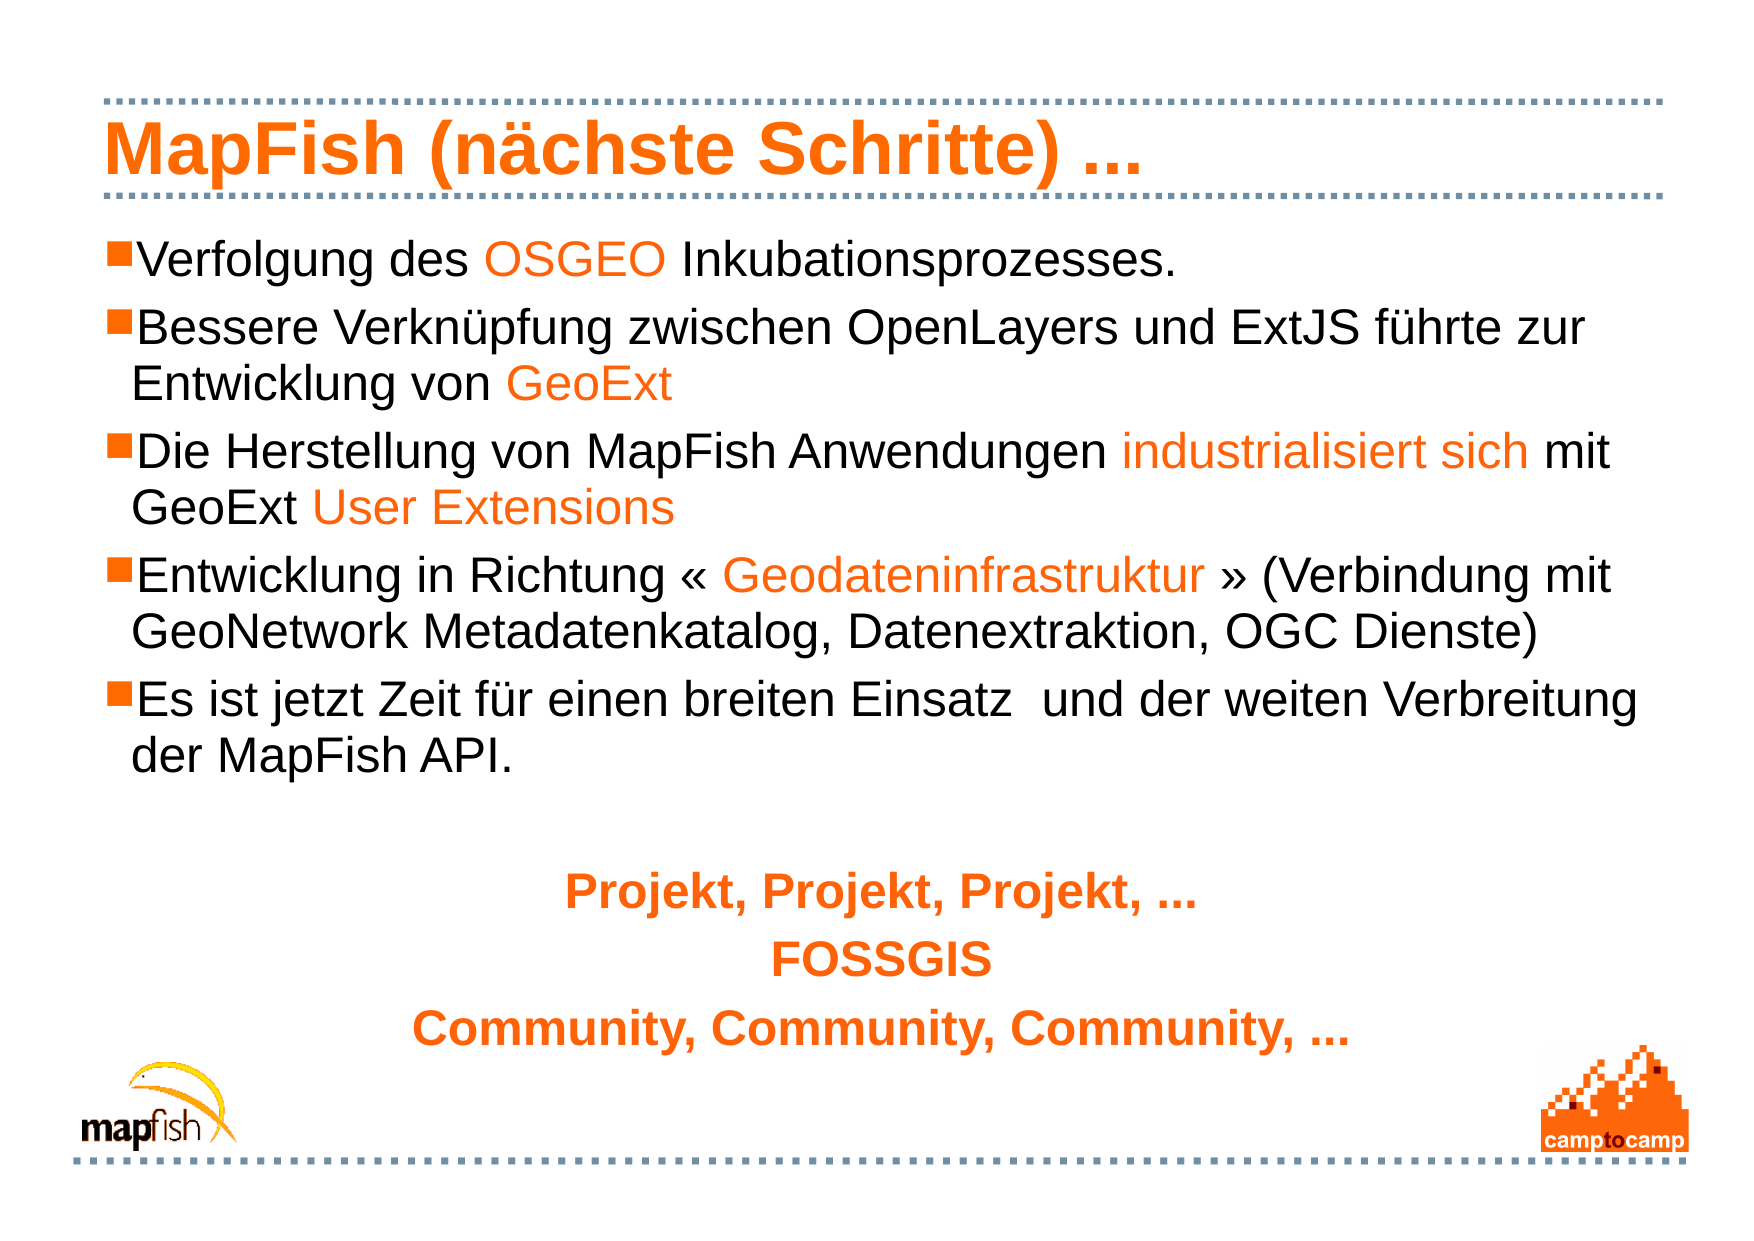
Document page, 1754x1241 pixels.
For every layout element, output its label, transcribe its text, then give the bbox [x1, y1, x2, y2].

picture [1541, 1045, 1689, 1152]
picture [82, 1062, 237, 1151]
title MapFish (nächste Schritte) ... [103, 97, 1660, 200]
list Verfolgung des OSGEO Inkubationsprozesses. Bessere Verknüpfung zwischen OpenLayers und ExtJS führte zur Entwicklung von GeoExt Die Herstellung von MapFish Anwendungen industrialisiert sich mit GeoExt User Extensions Entwicklung in Richtung « Geodateninfrastruktur » (Verbindung mit GeoNetwork Metadatenkatalog, Datenextraktion, OGC Dienste) Es ist jetzt Zeit für einen breiten Einsatz und der weiten Verbreitung der MapFish API. Projekt, Projekt, Projekt, ... FOSSGIS Community, Community, Community, ... [103, 231, 1660, 1056]
